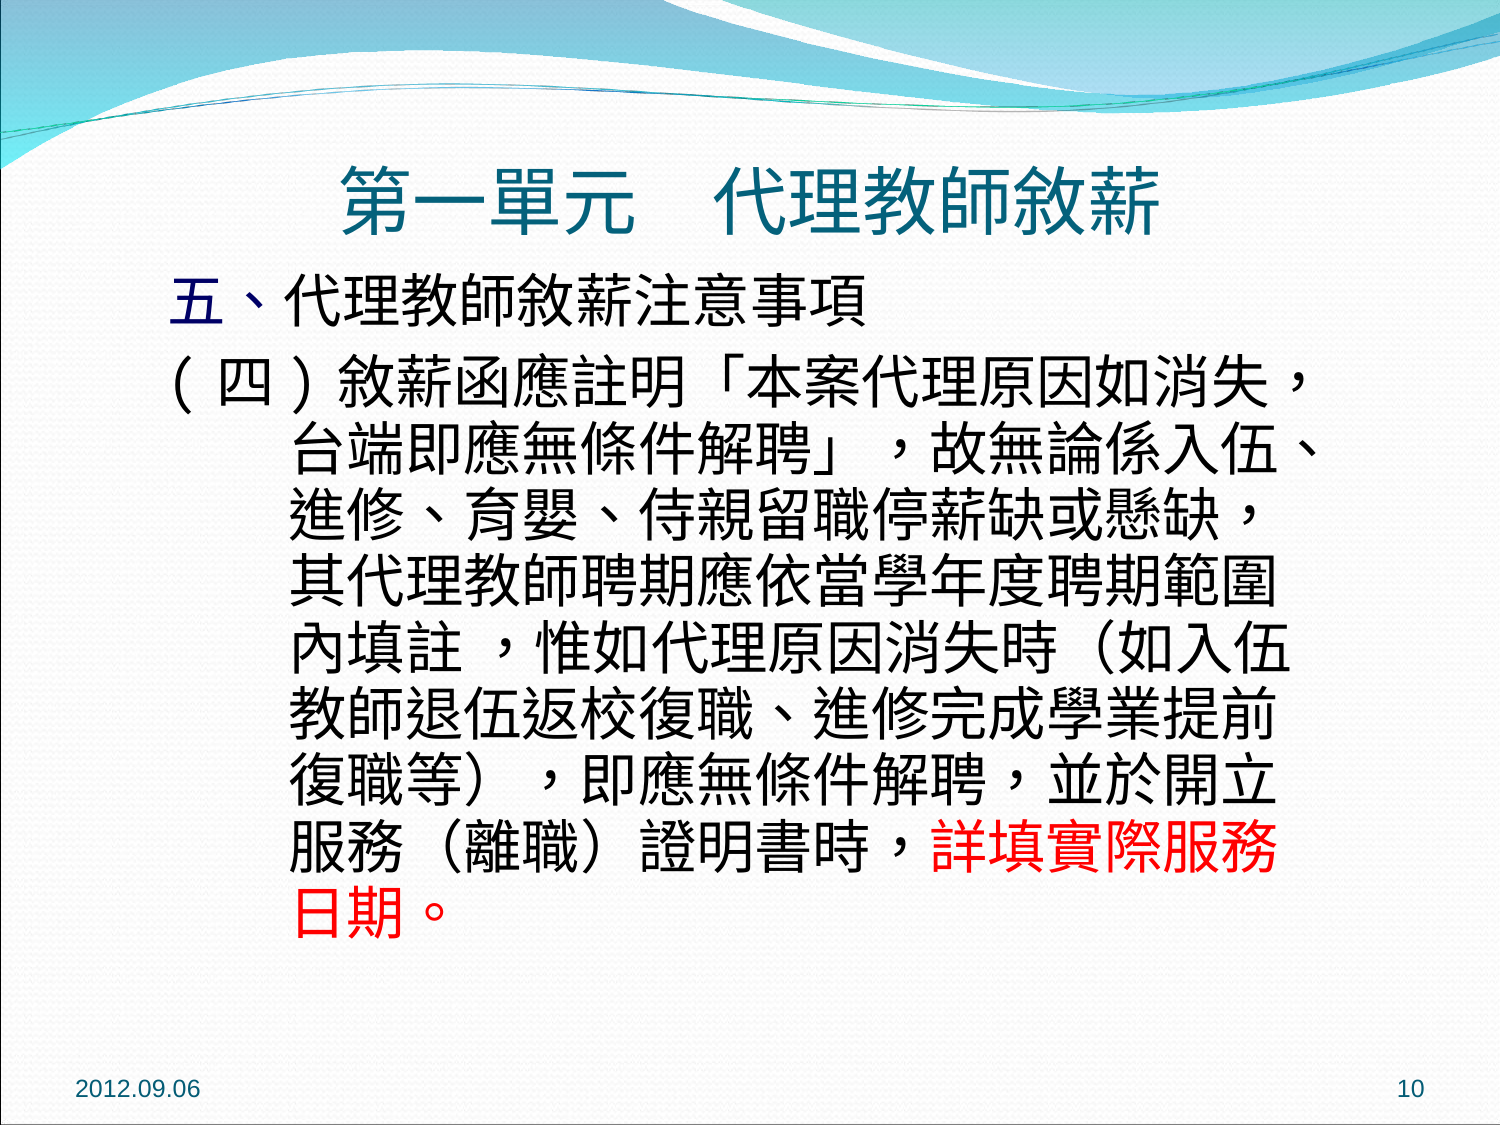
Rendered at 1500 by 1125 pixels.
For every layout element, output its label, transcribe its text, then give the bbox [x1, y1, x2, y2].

list 五、代理教師敘薪注意事項 (四)敘薪函應註明「本案代理原因如消失，台端即應無條件解聘」，故無論係入伍、進修、育嬰、侍親留職停薪缺或懸缺，其代理教師聘期應依當學年度聘期範圍內填註 ，惟如代理原因消失時（如入伍教師退伍返校復職、進修完成學業提前復職等），即應無條件解聘，並於開立服務（離職）證明書時，詳填實際服務日期。 [152, 262, 1348, 1125]
text_box <number> [1299, 1042, 1426, 1103]
text_box 2012.09.06 [74, 1042, 426, 1103]
title 第一單元 代理教師敘薪 [75, 105, 1426, 245]
picture [0, 0, 1500, 1125]
